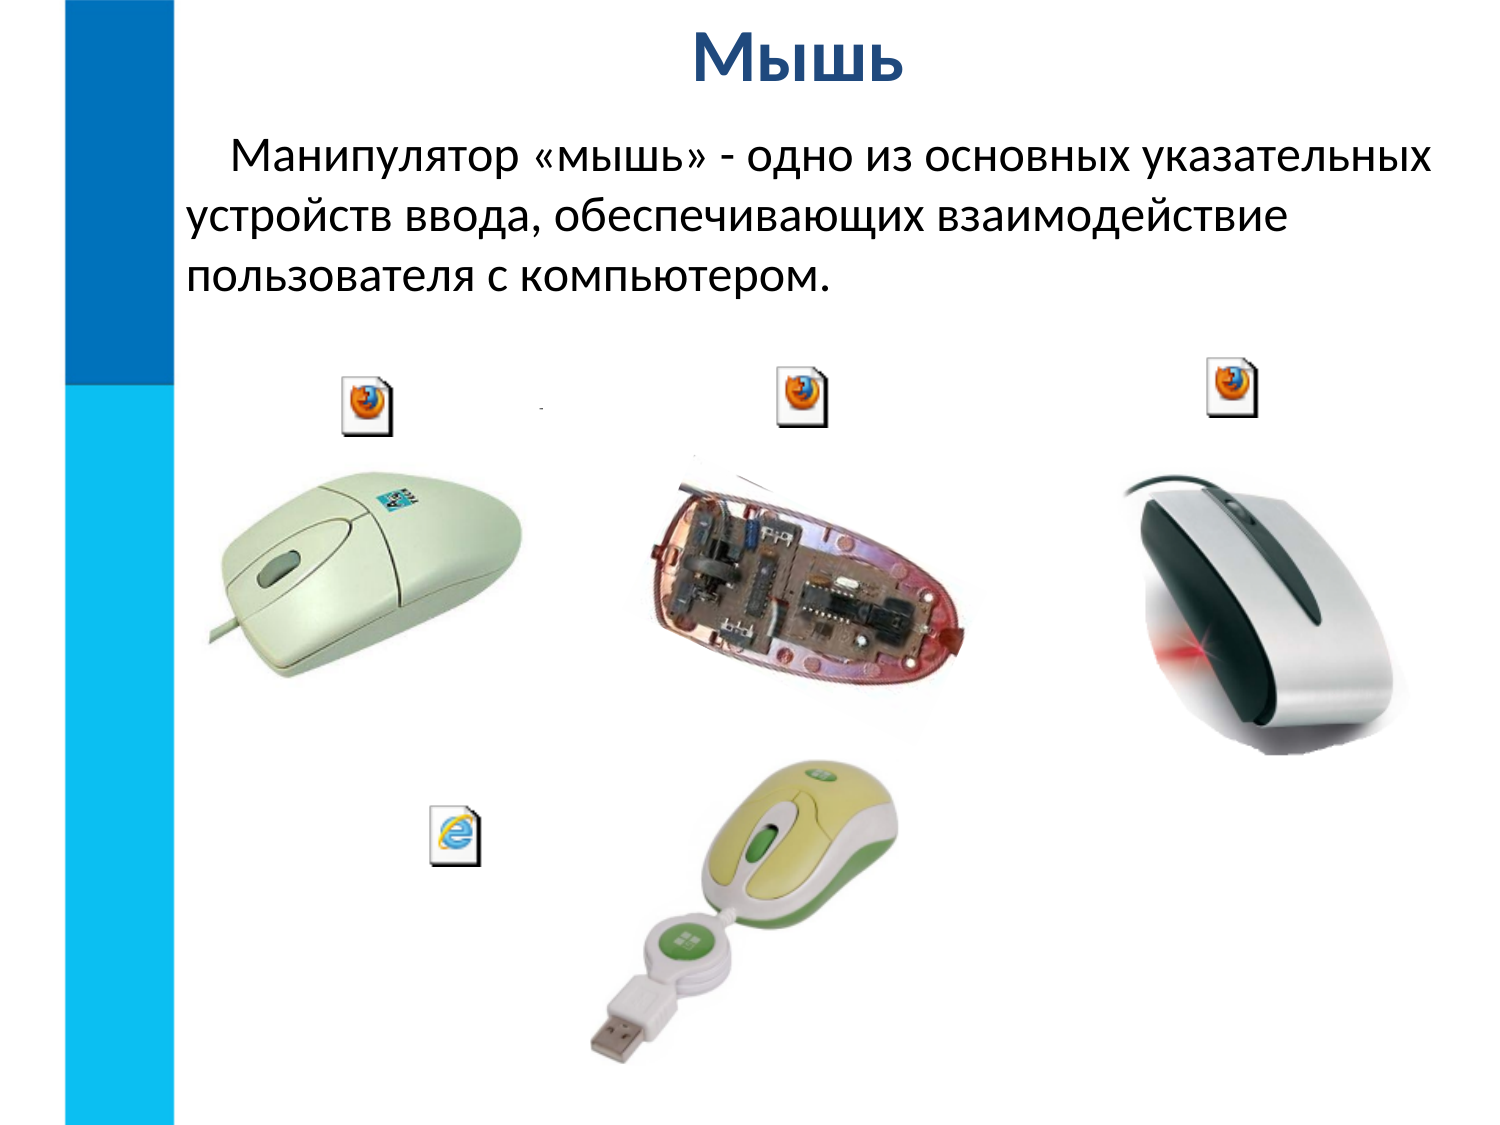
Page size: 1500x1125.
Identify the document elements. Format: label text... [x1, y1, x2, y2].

text_box Манипулятор «мышь» - одно из основных указательных устройств ввода, обеспечивающих взаимодействие пользователя с компьютером. [171, 113, 1489, 309]
text_box Мышь [171, 0, 1425, 104]
picture [0, 0, 1500, 1125]
